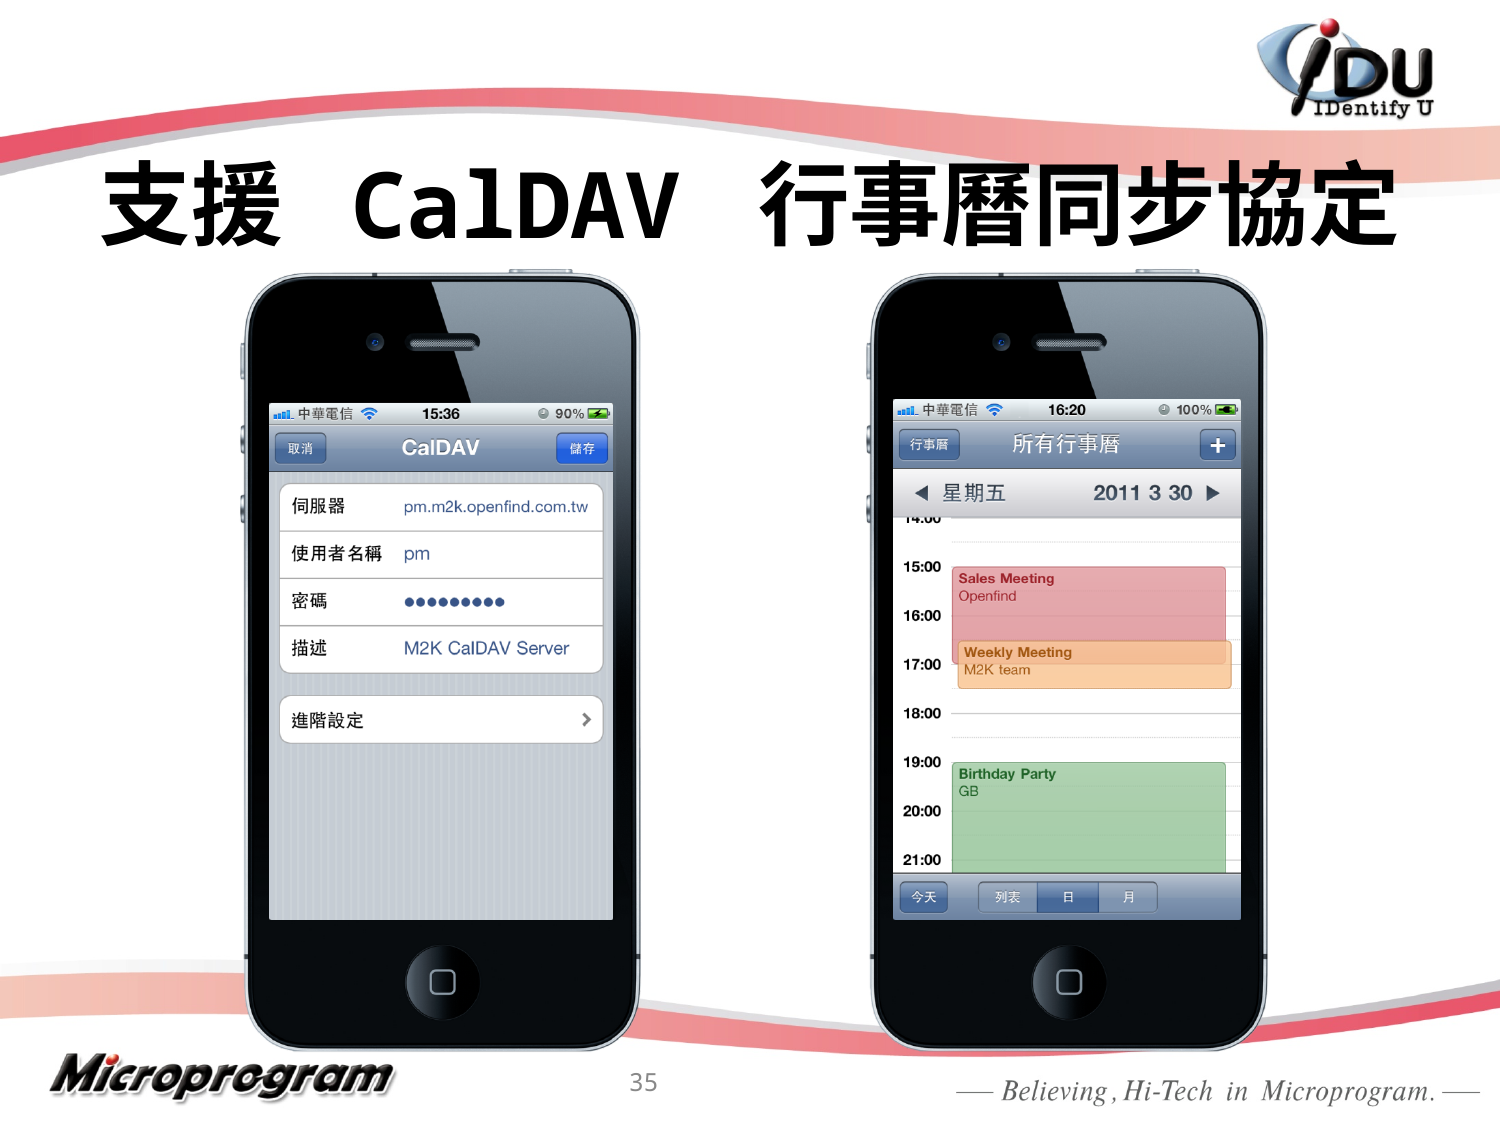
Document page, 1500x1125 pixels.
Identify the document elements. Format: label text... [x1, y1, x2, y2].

picture [856, 267, 1278, 1053]
picture [230, 267, 651, 1053]
text_box 支援 CalDAV 行事曆同步協定 [75, 125, 1425, 279]
text_box [468, 1053, 819, 1114]
